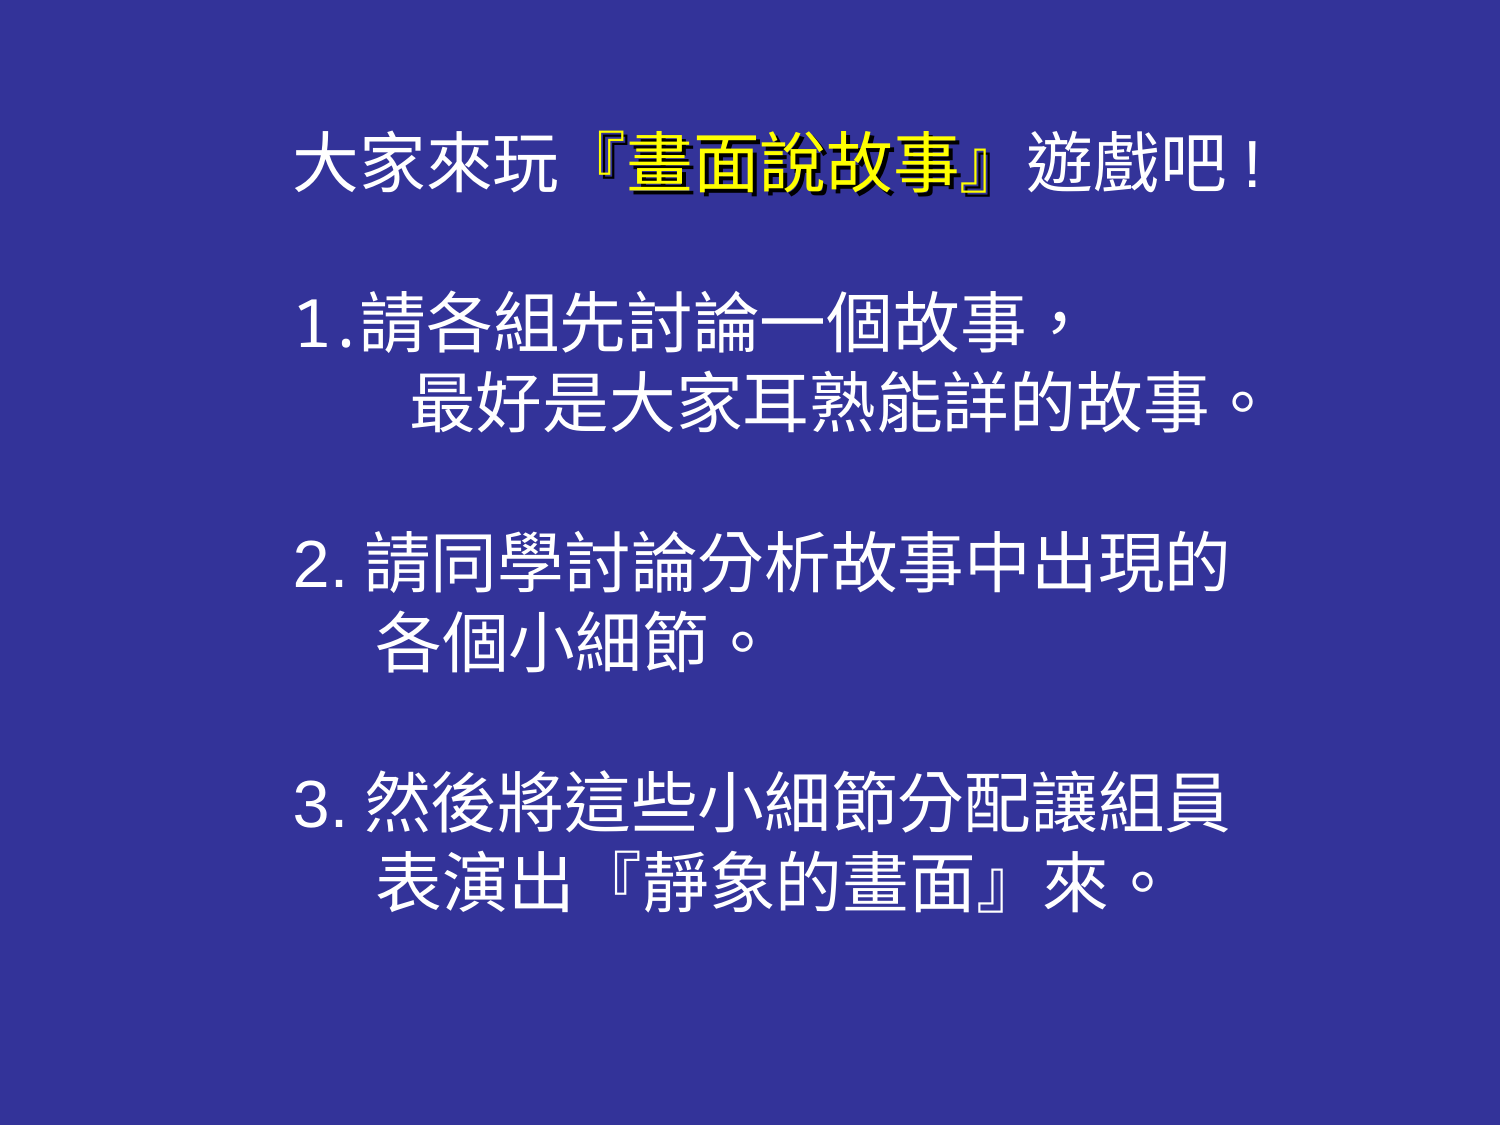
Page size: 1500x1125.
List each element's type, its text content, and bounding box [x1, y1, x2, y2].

text_box 大家來玩『畫面說故事』遊戲吧! 請各組先討論一個故事， 最好是大家耳熟能詳的故事。 2.請同學討論分析故事中出現的 各個小細節。 3.然後將這些小細節分配讓組員 表演出『靜象的畫面』來。 [277, 113, 1353, 1009]
